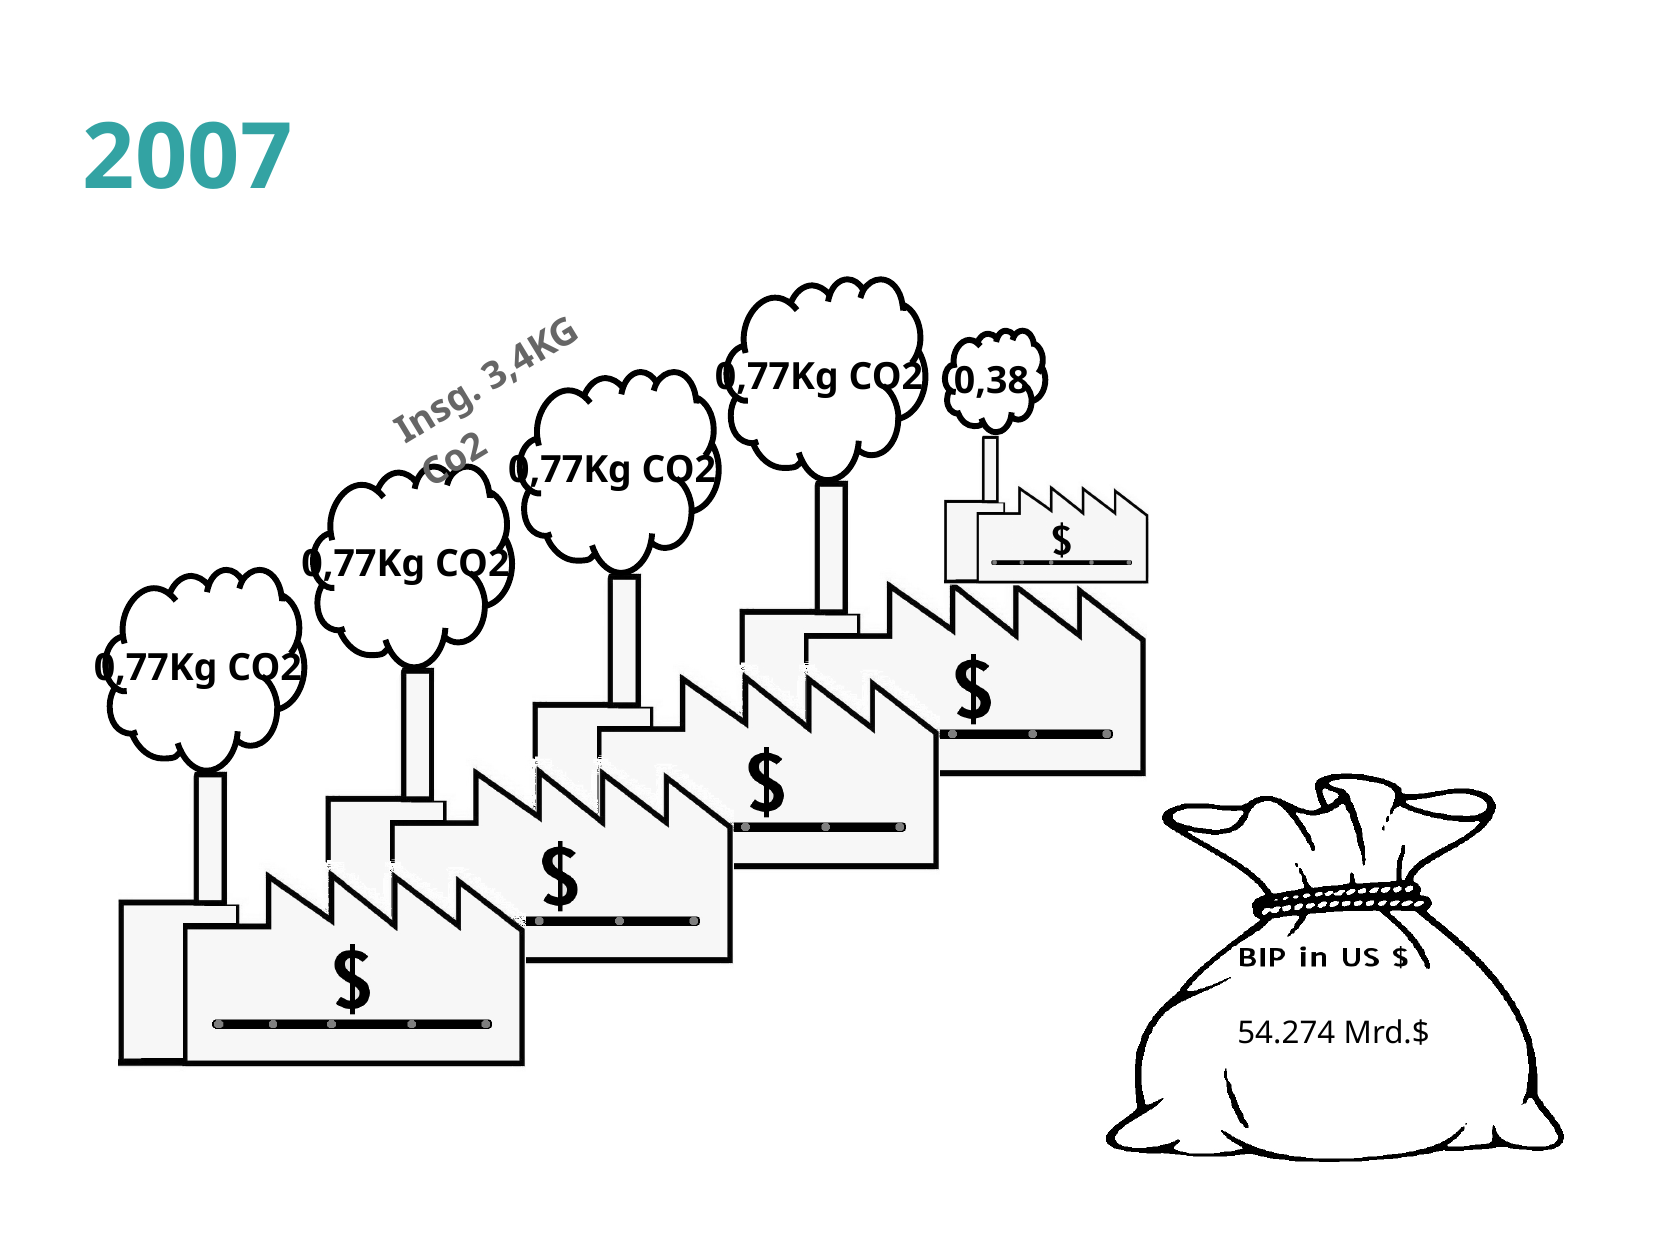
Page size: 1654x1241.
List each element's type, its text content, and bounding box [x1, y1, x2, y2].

text_box Insg. 3,4KG Co2 [367, 258, 650, 461]
title 2007 [82, 49, 308, 257]
picture [118, 413, 1565, 1169]
text_box 0,77Kg CO2 [314, 466, 513, 668]
text_box 0,38 [944, 330, 1046, 433]
text_box 0,77Kg CO2 [728, 279, 926, 481]
text_box 0,77Kg CO2 [521, 372, 719, 573]
text_box 0,77Kg CO2 [429, 466, 446, 478]
text_box 0,77Kg CO2 [106, 569, 305, 771]
